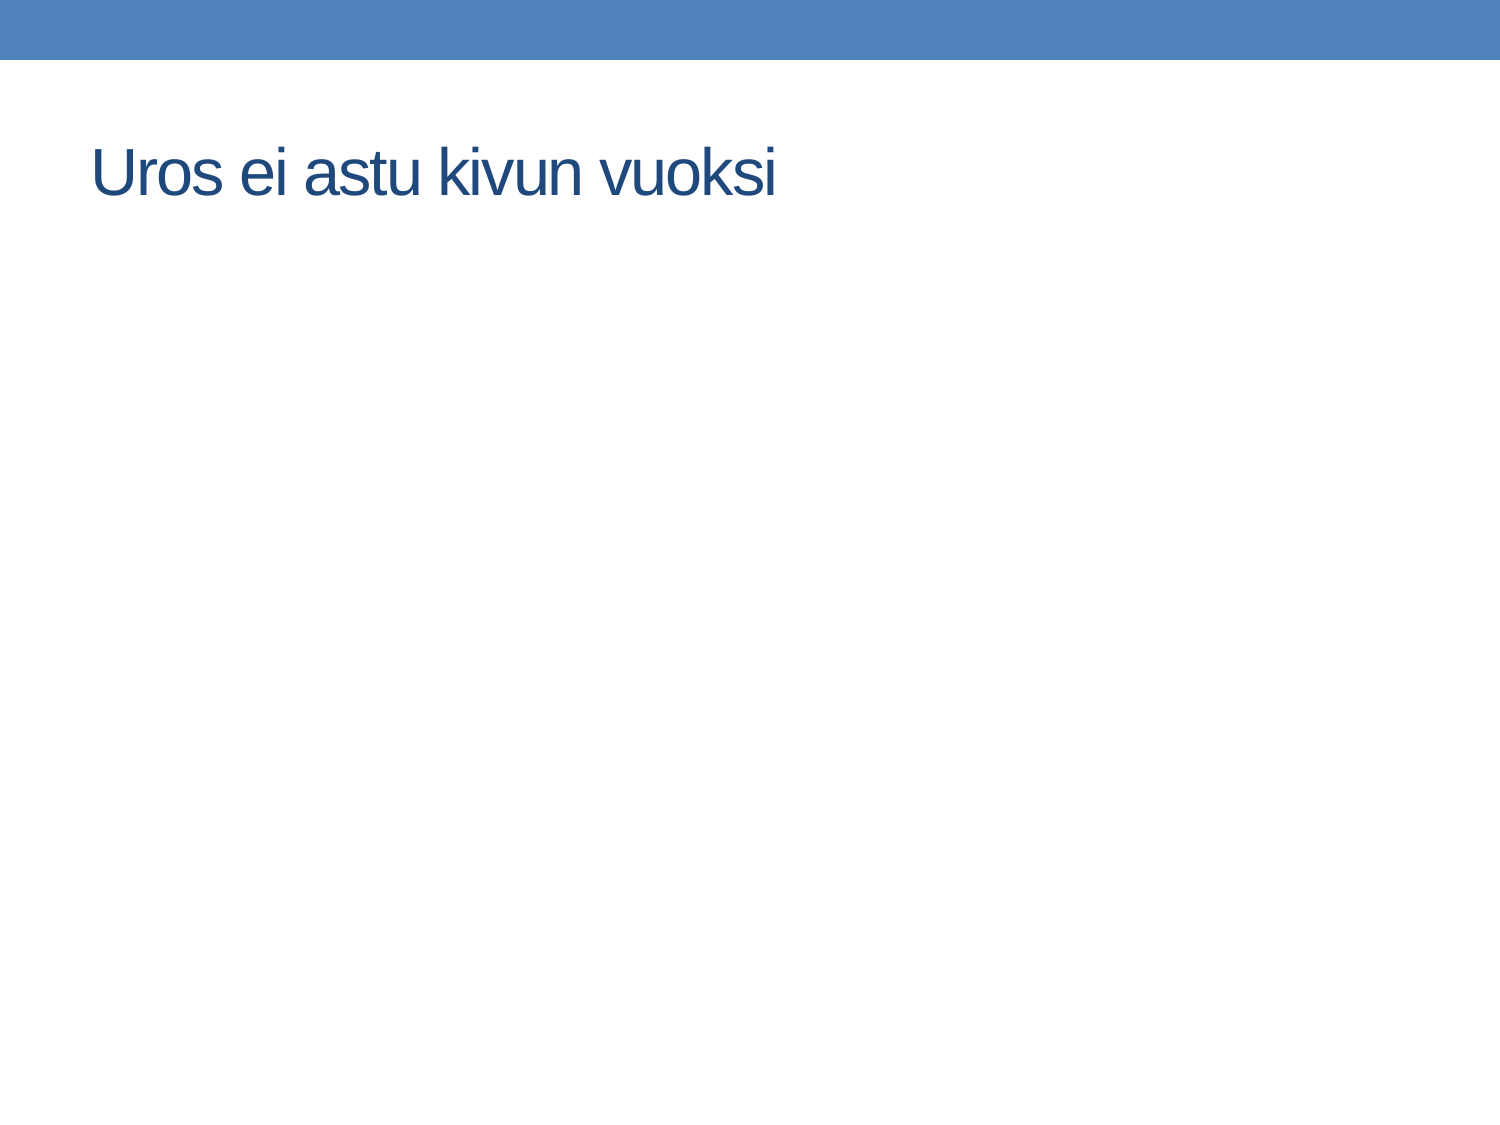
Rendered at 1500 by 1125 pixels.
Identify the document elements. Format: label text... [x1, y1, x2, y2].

title Uros ei astu kivun vuoksi [75, 87, 1426, 251]
